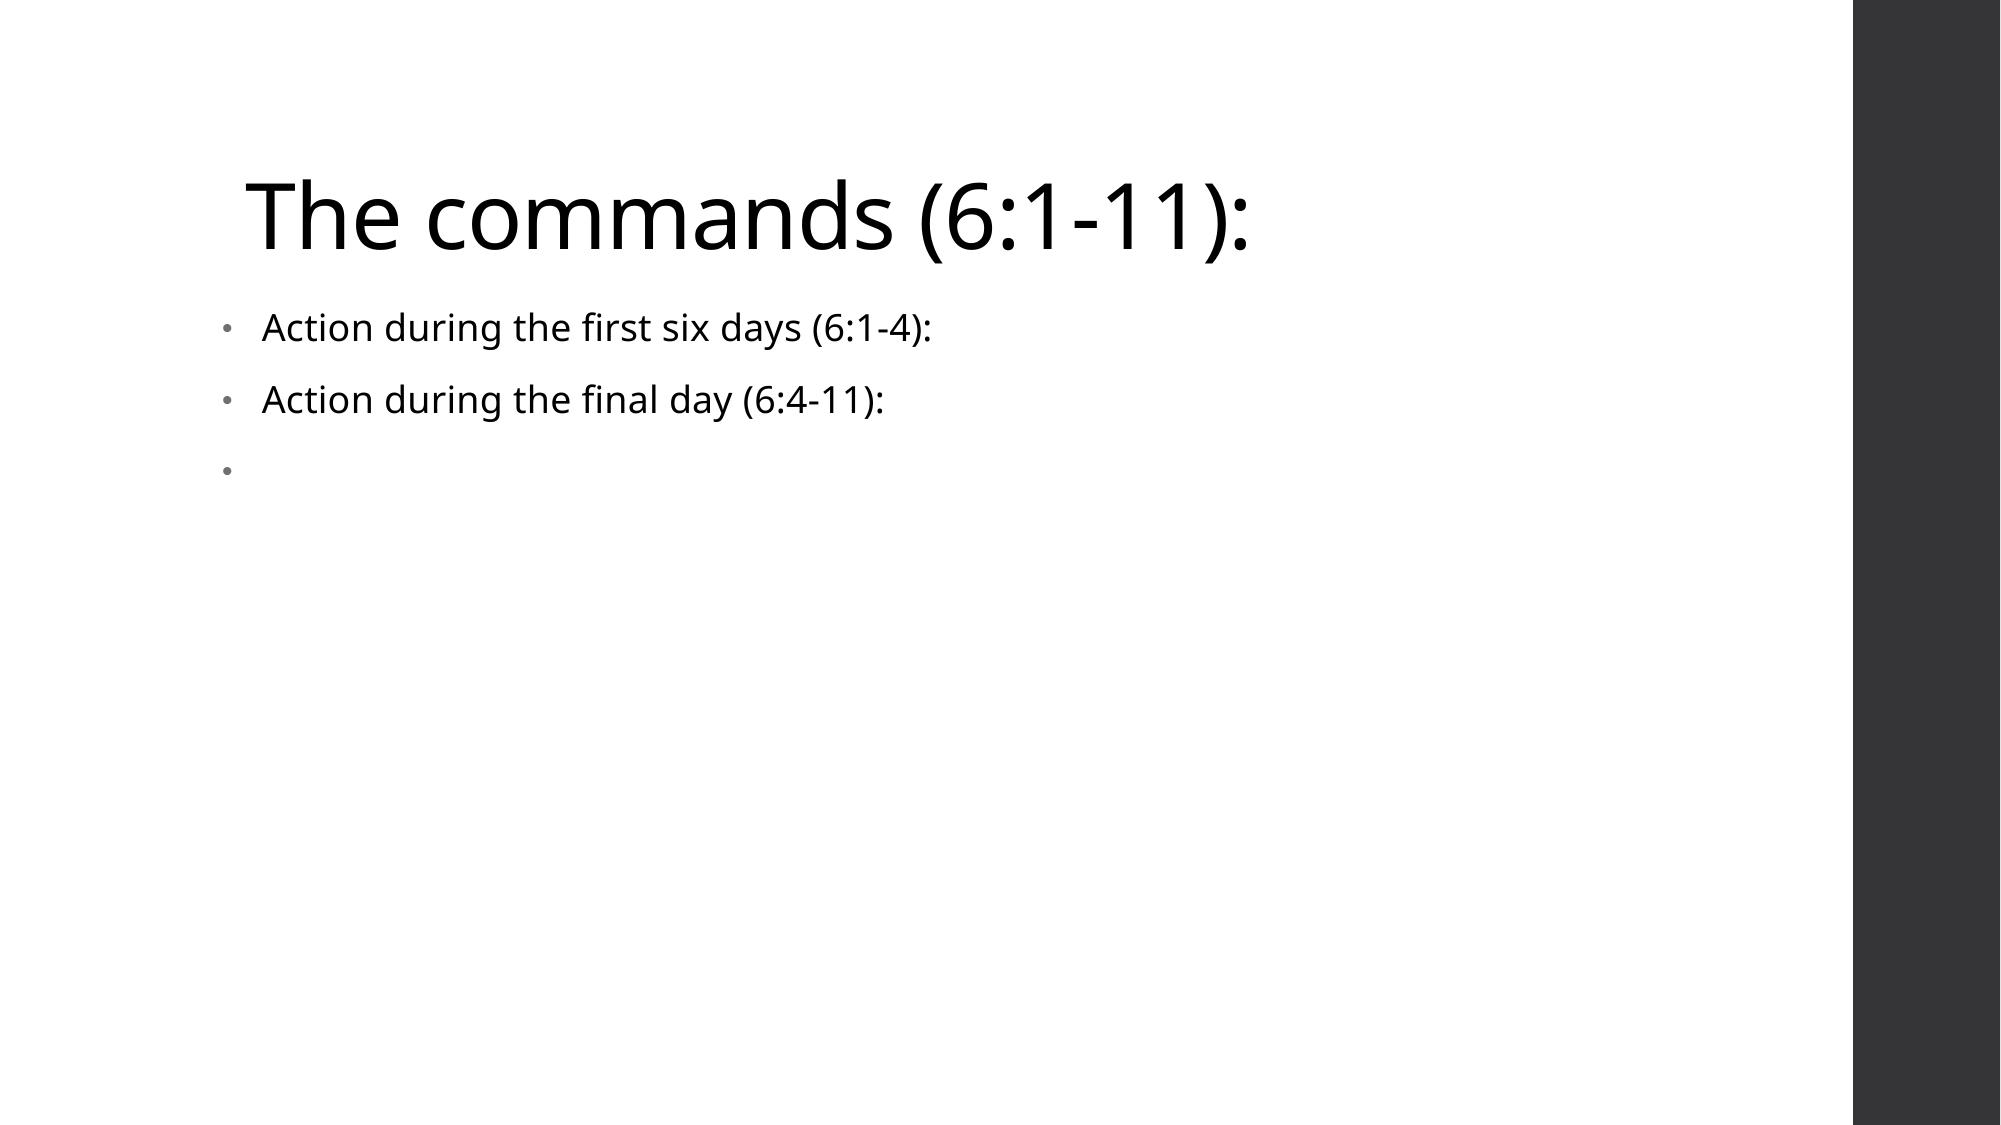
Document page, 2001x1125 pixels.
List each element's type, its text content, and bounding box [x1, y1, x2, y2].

list Action during the first six days (6:1-4): Action during the final day (6:4-11): [206, 299, 1617, 1014]
title The commands (6:1-11): [206, 60, 1797, 278]
